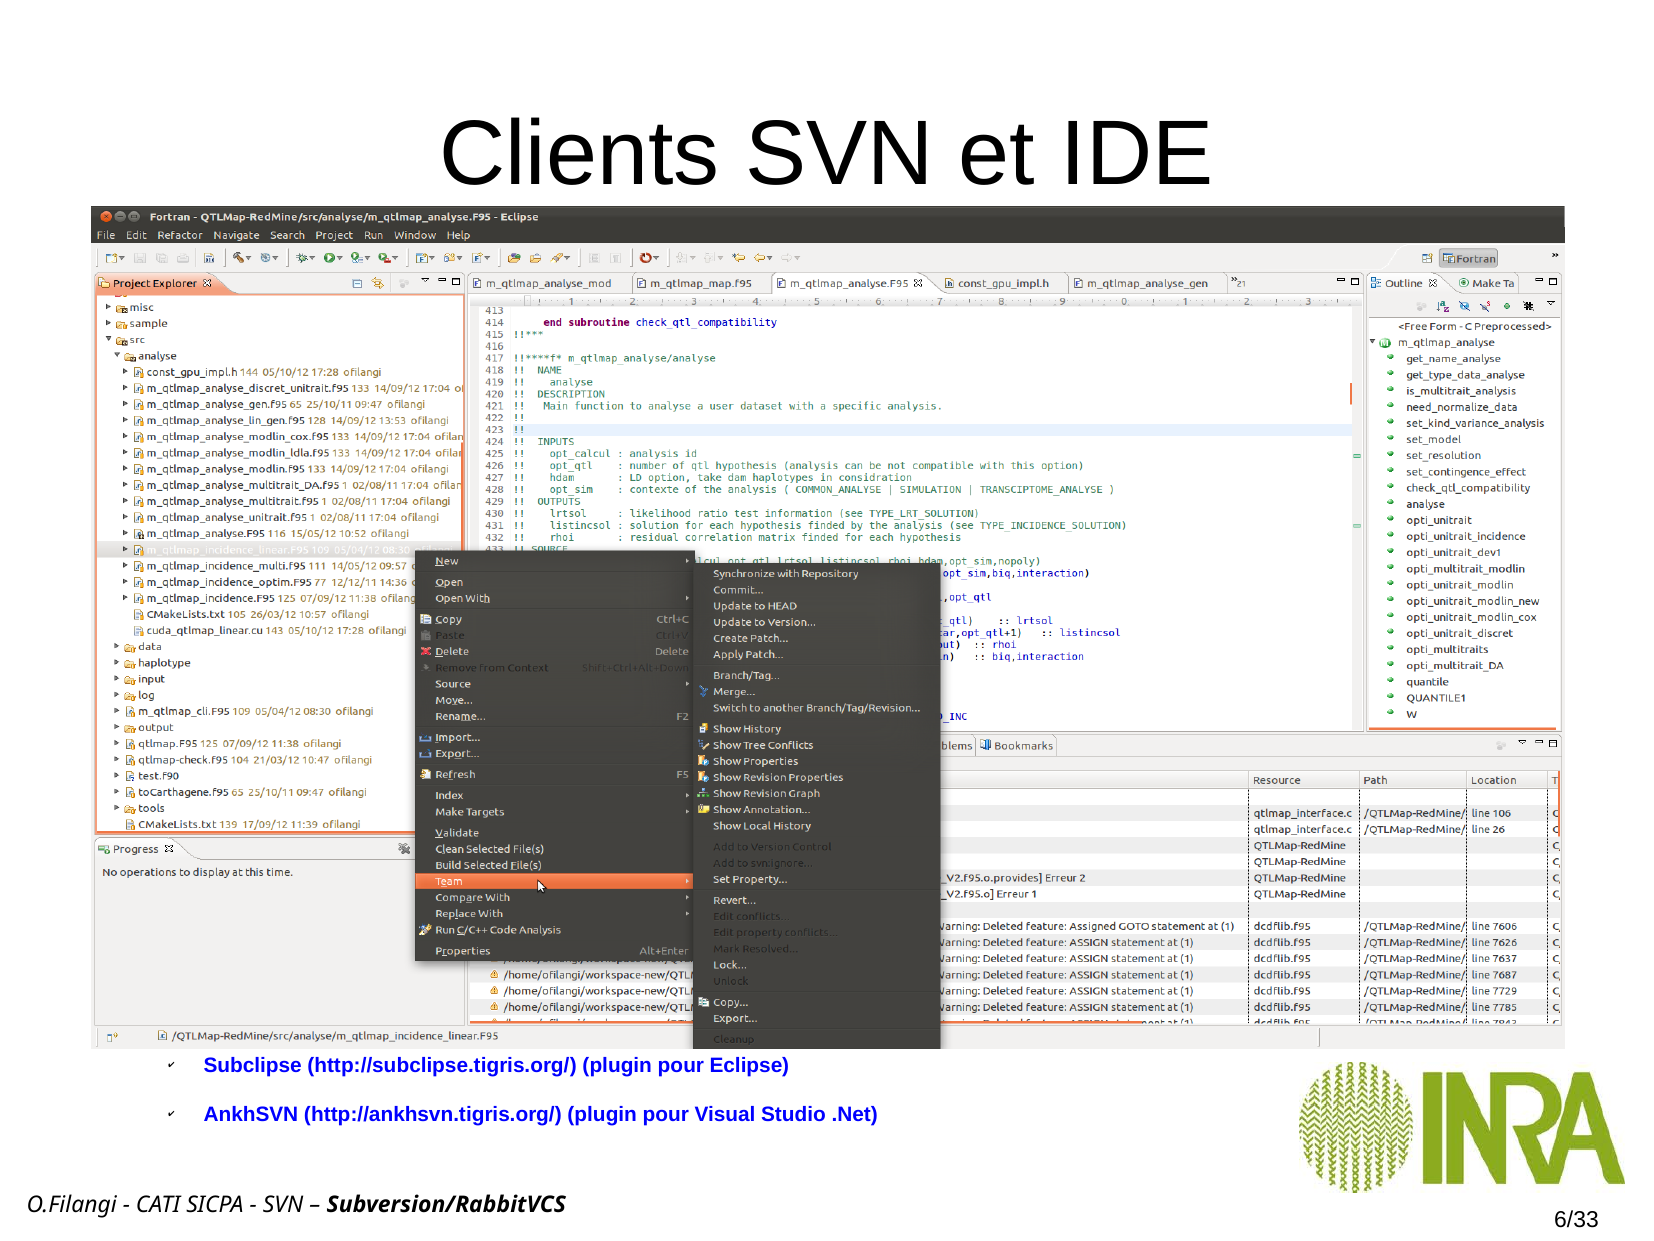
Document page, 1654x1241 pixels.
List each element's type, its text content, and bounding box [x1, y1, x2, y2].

picture [91, 206, 1565, 1050]
text_box 23/34 [1539, 1199, 1654, 1241]
text_box Subclipse (http://subclipse.tigris.org/) (plugin pour Eclipse) AnkhSVN (http://ankhsvn.tigris.org/) (plugin pour Visual Studio .Net) [118, 1046, 1093, 1182]
text_box O.Filangi - CATI SICPA - SVN – Subversion/RabbitVCS [5, 1181, 611, 1227]
picture [1299, 1062, 1625, 1193]
title Clients SVN et IDE [82, 56, 1571, 250]
